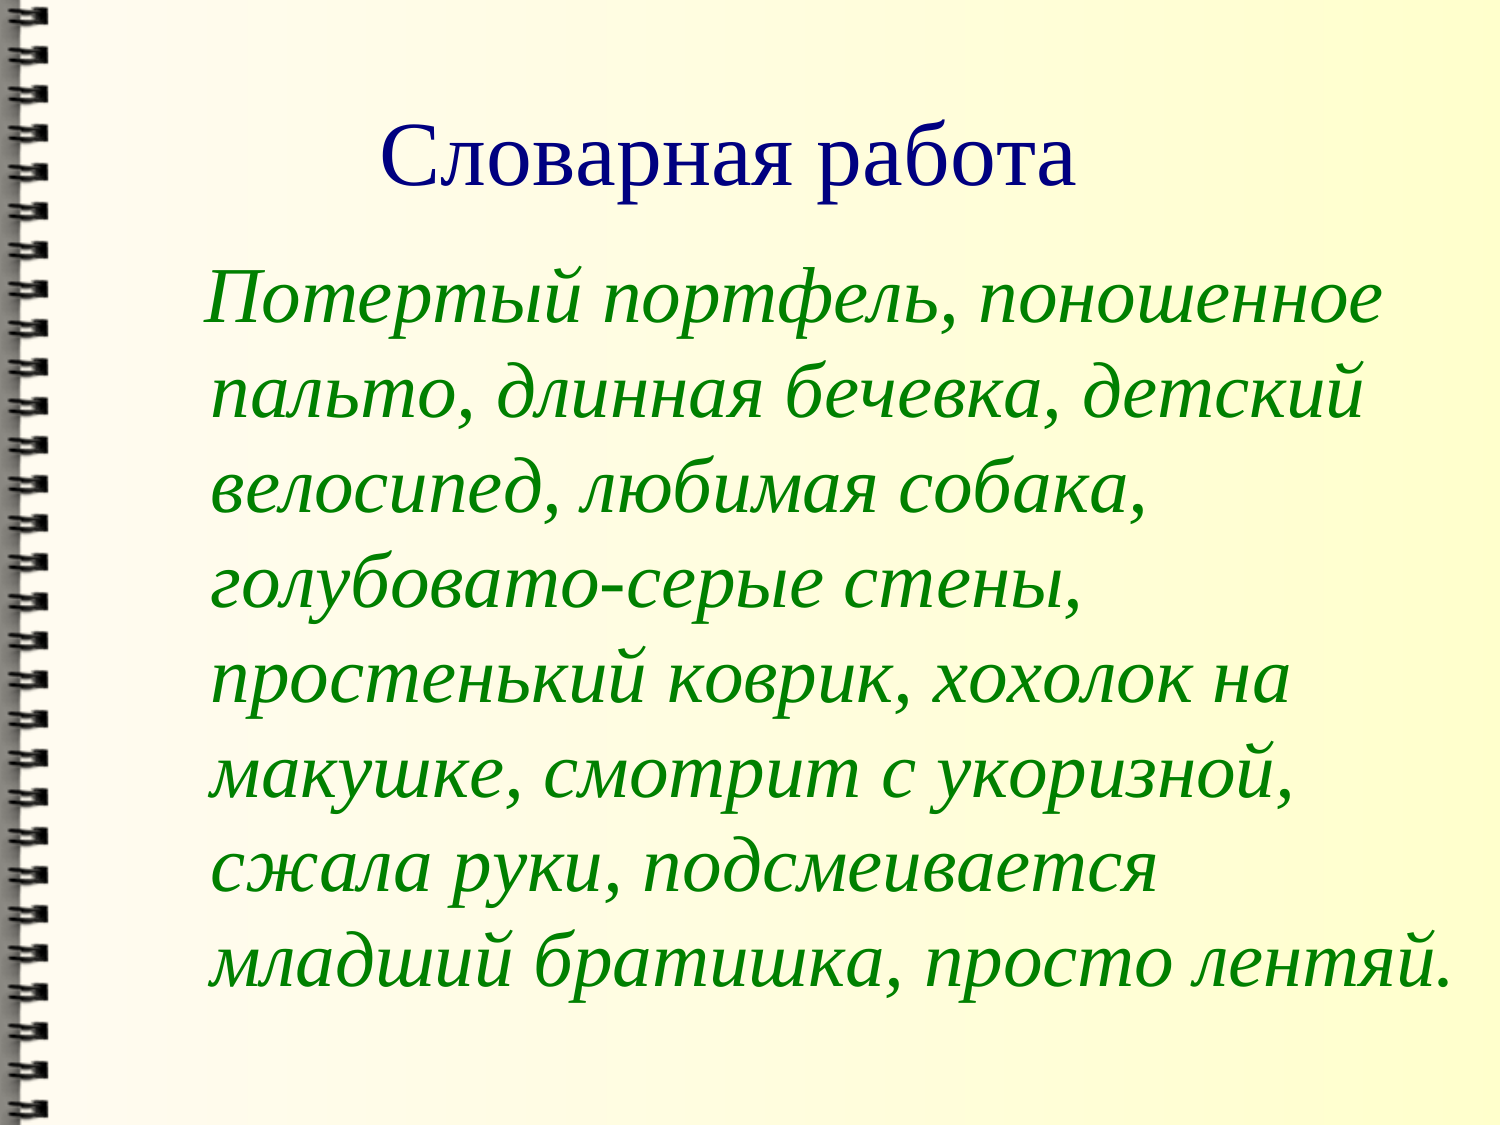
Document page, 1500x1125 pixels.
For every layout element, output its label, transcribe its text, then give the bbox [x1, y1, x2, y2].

picture [0, 0, 69, 1125]
list Потертый портфель, поношенное пальто, длинная бечевка, детский велосипед, любимая собака, голубовато-серые стены, простенький коврик, хохолок на макушке, смотрит с укоризной, сжала руки, подсмеивается младший братишка, просто лентяй. [142, 236, 1477, 1063]
title Словарная работа [41, 30, 1417, 266]
